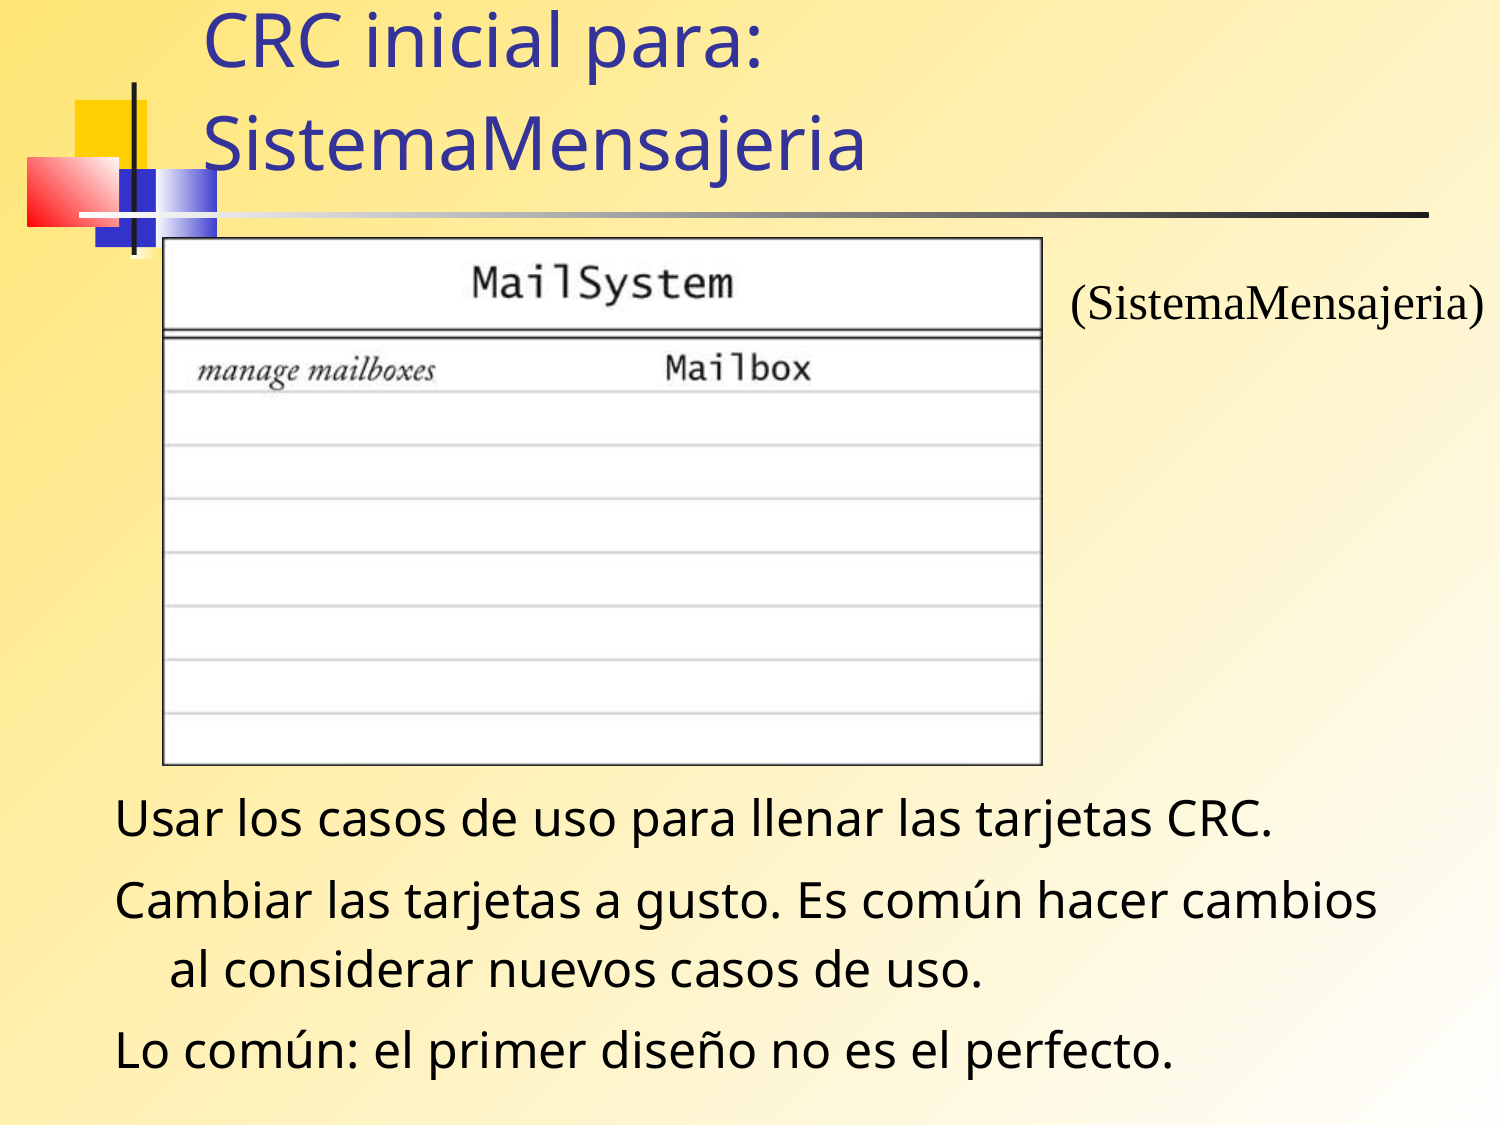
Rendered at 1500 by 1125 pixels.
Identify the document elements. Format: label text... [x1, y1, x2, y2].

text_box (SistemaMensajeria)‏ [1055, 261, 1500, 338]
title CRC inicial para: SistemaMensajeria [187, 4, 1466, 201]
list Usar los casos de uso para llenar las tarjetas CRC. Cambiar las tarjetas a gusto. Es común hacer cambios al considerar nuevos casos de uso. Lo común: el primer diseño no es el perfecto. [99, 774, 1425, 1116]
picture [162, 237, 1043, 766]
